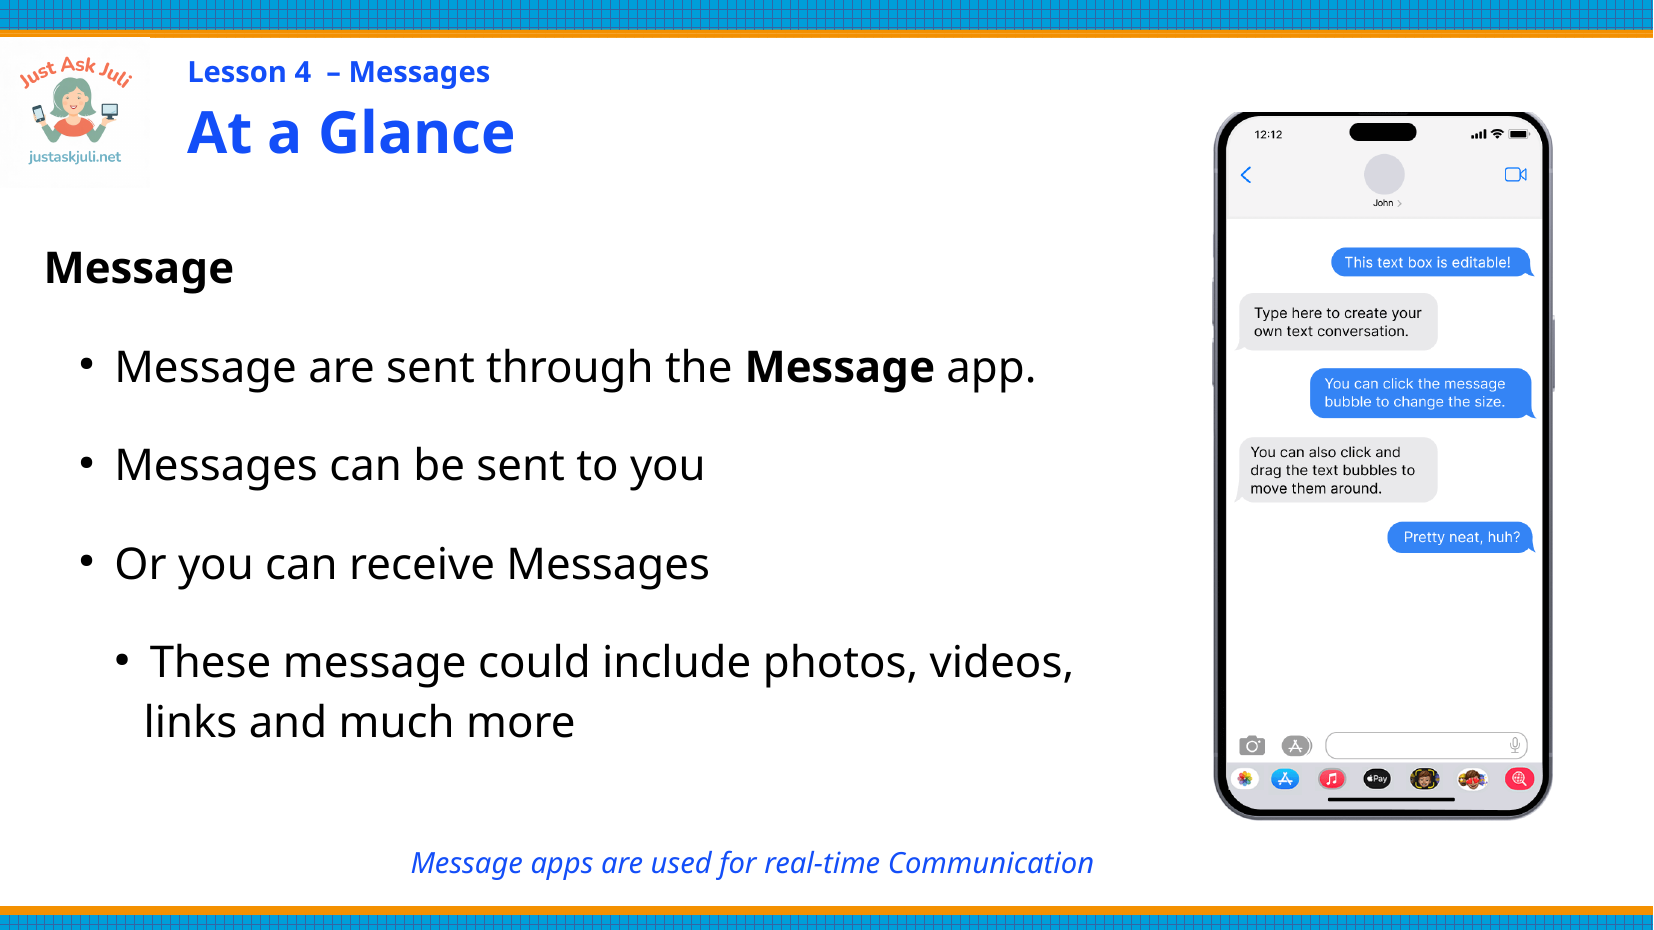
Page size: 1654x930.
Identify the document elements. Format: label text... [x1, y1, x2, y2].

picture [1199, 112, 1556, 825]
text_box Lesson 4 – Messages At a Glance [187, 33, 1238, 188]
picture [0, 37, 150, 188]
text_box Message Message are sent through the Message app. Messages can be sent to you Or you can receive Messages These message could include photos, videos, links and much more [37, 236, 1125, 750]
text_box Message apps are used for real-time Communication [299, 824, 1200, 900]
